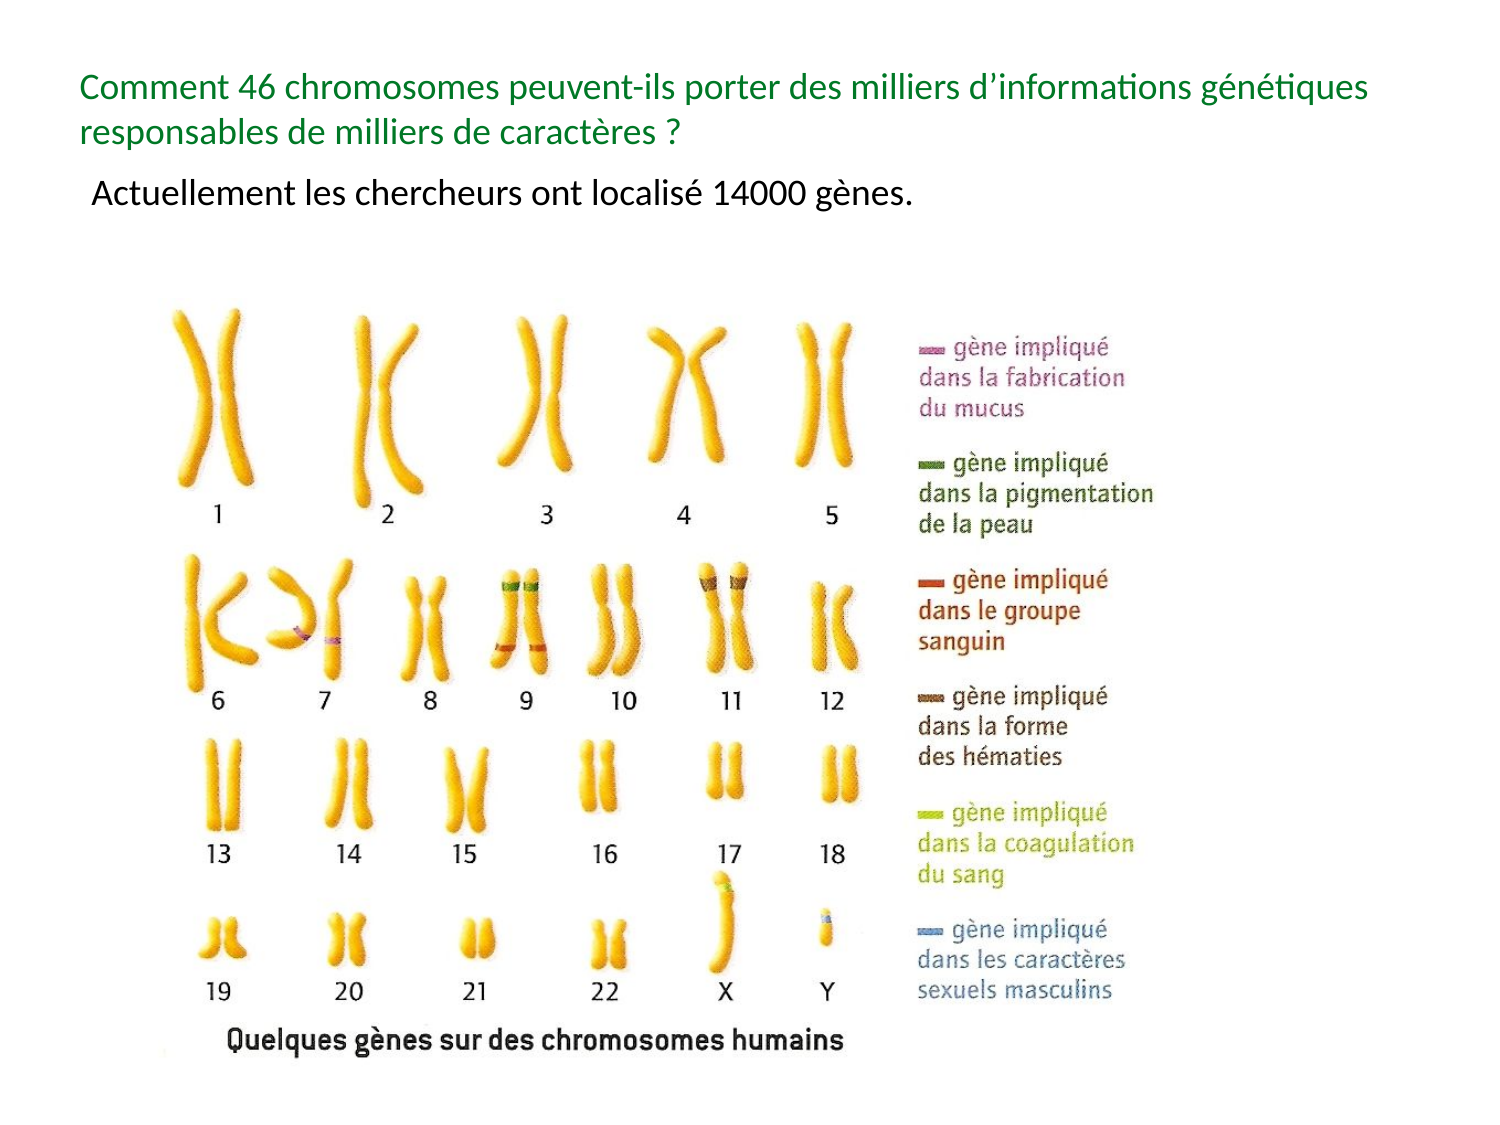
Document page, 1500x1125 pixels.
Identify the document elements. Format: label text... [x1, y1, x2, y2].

text_box Comment 46 chromosomes peuvent-ils porter des milliers d’informations génétiques responsables de milliers de caractères ? [64, 54, 1447, 160]
text_box Actuellement les chercheurs ont localisé 14000 gènes. [76, 160, 1424, 221]
picture [123, 298, 1163, 1074]
